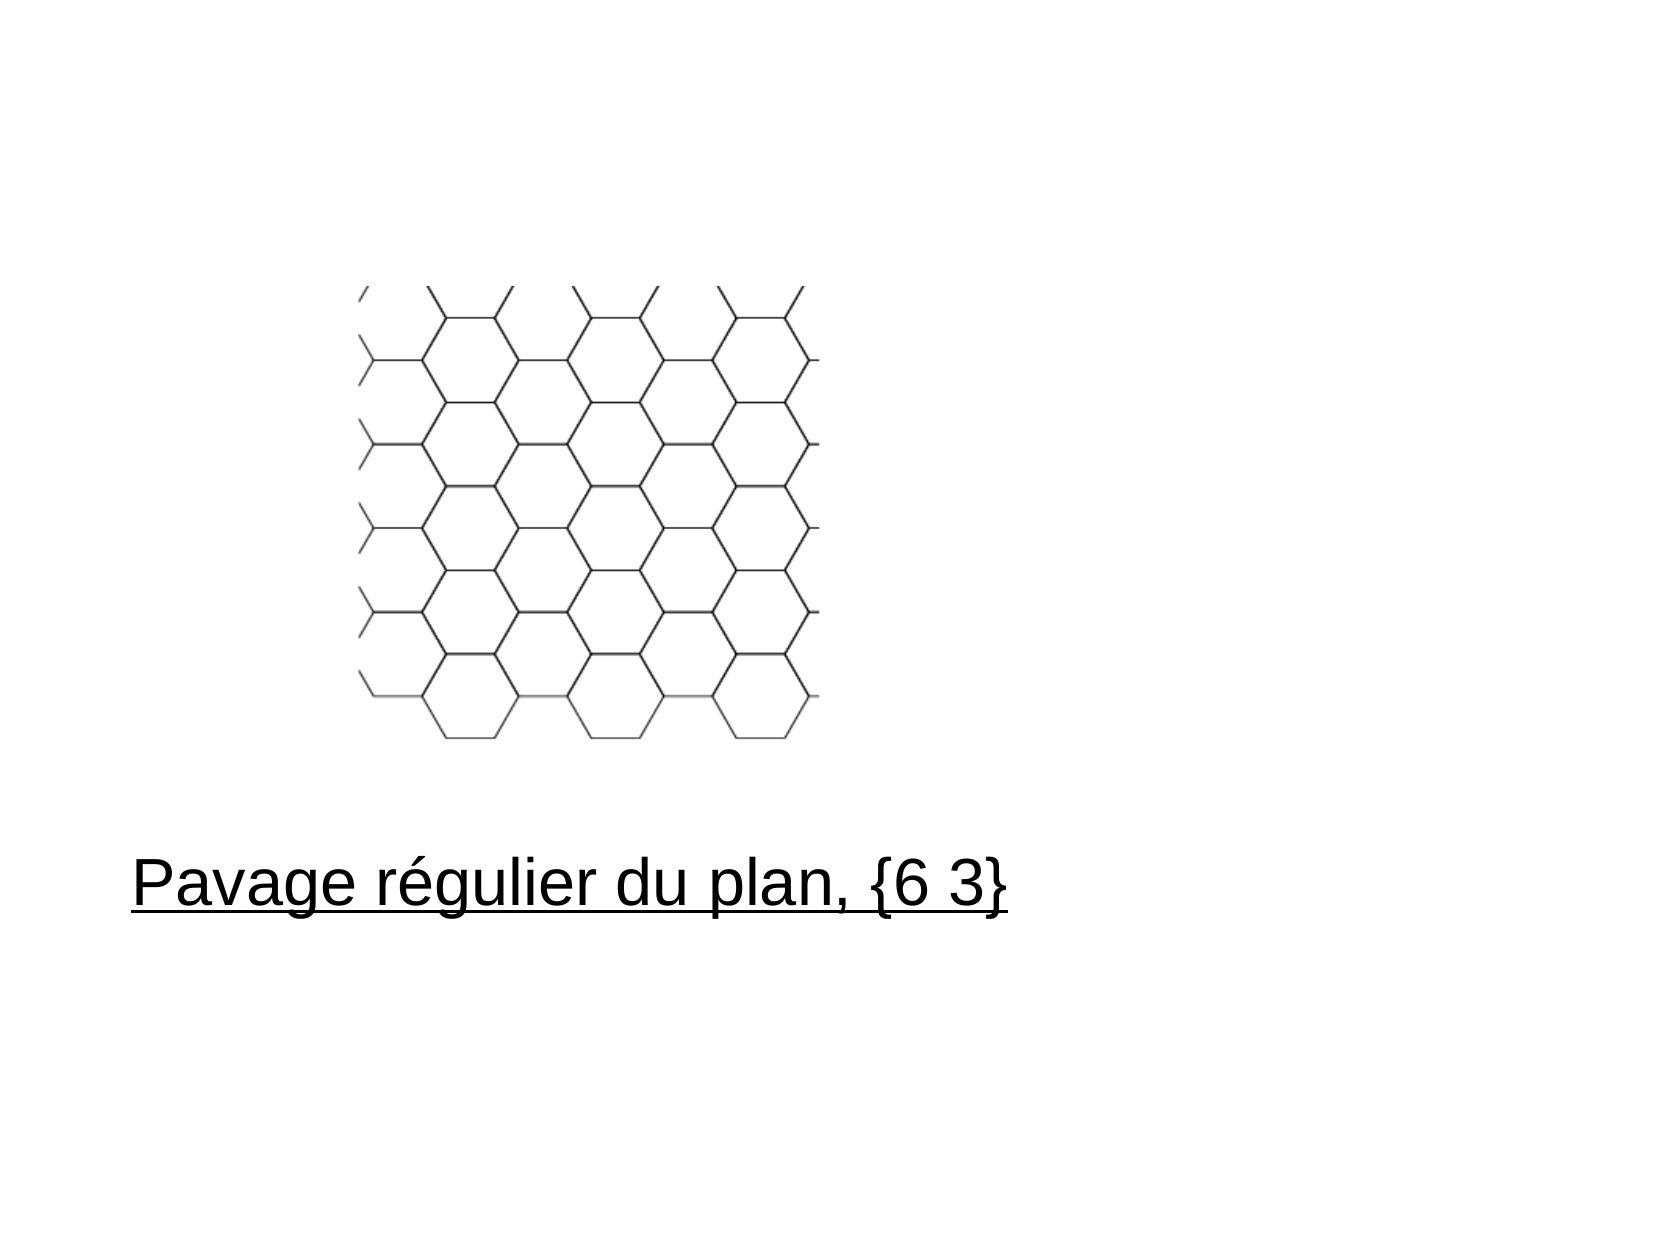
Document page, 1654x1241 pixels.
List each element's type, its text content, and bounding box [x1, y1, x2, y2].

list Pavage régulier du plan, {6 3} [82, 845, 1040, 939]
picture [358, 286, 821, 747]
